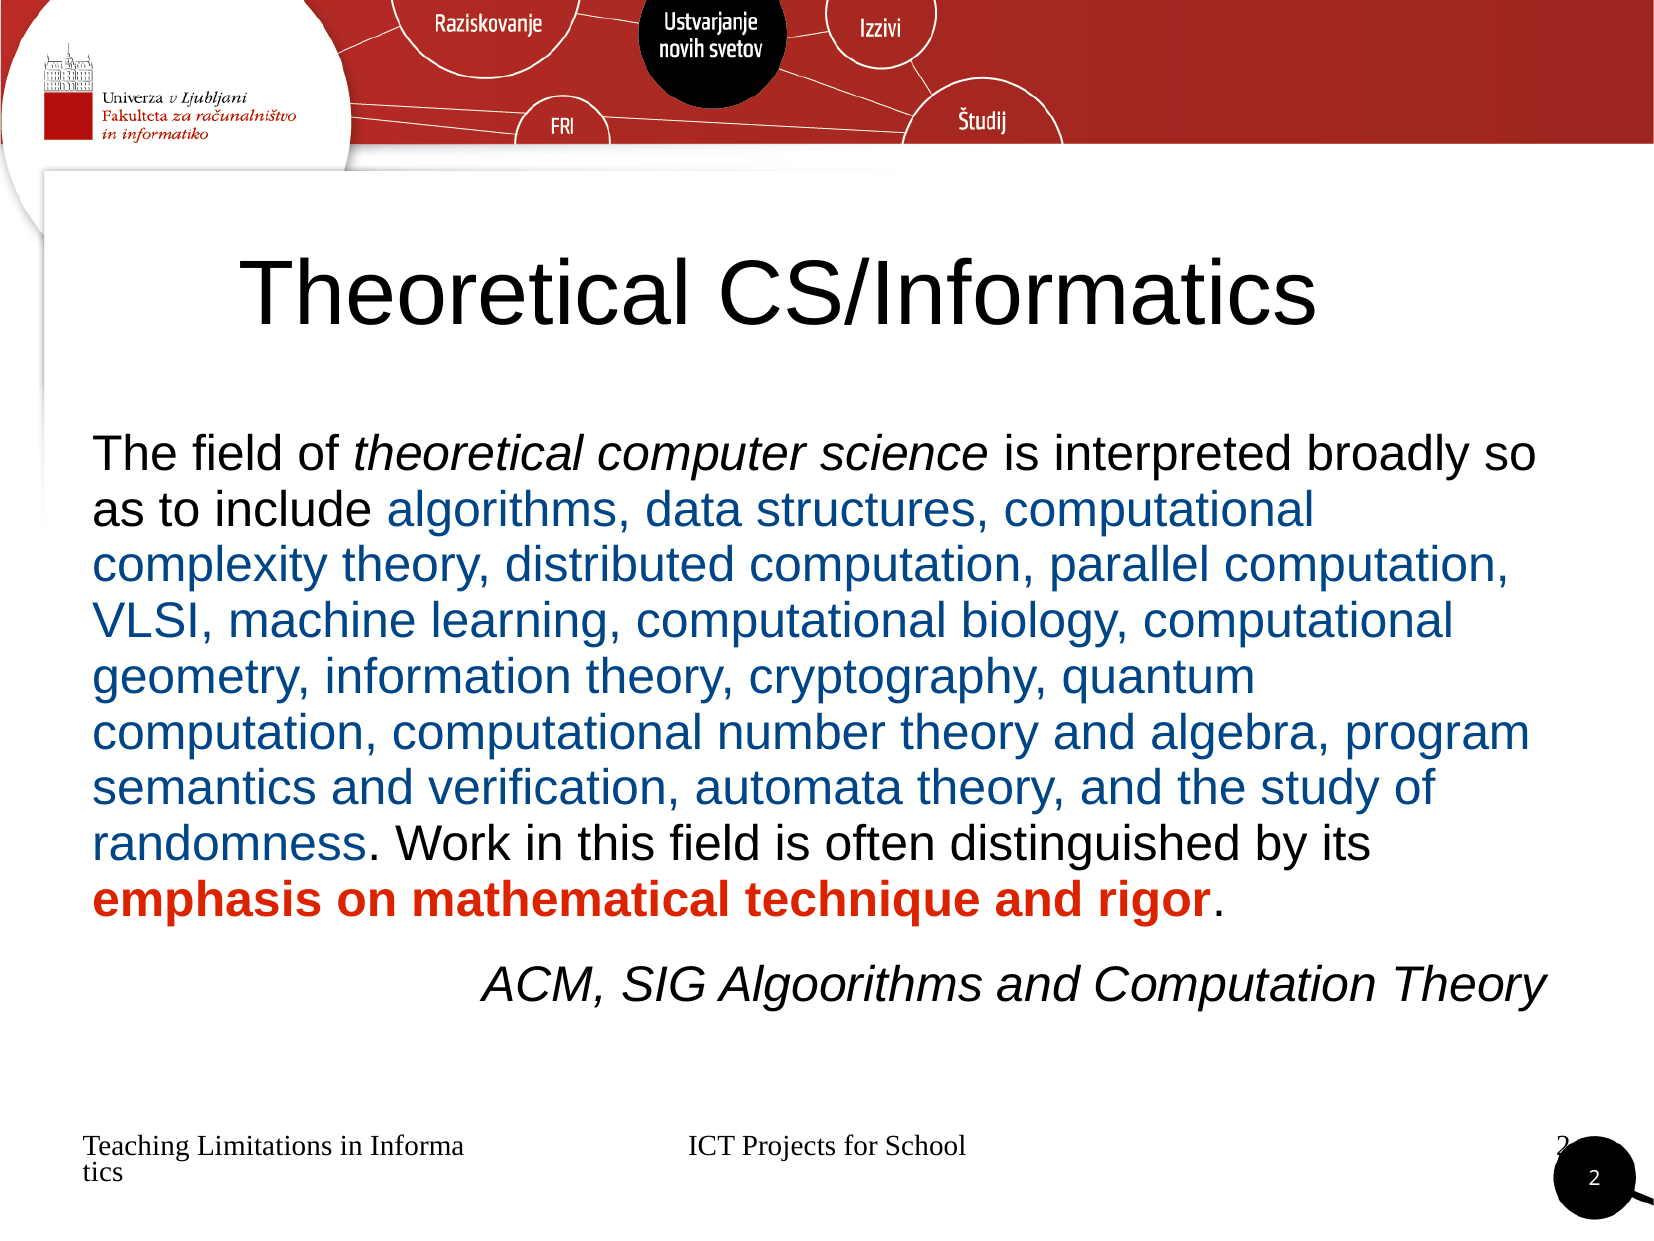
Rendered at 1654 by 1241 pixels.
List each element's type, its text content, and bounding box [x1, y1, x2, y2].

text_box <številka> [1553, 1145, 1636, 1212]
title Theoretical CS/Informatics [35, 188, 1524, 397]
list The field of theoretical computer science is interpreted broadly so as to include algorithms, data structures, computational complexity theory, distributed computation, parallel computation, VLSI, machine learning, computational biology, computational geometry, information theory, cryptography, quantum computation, computational number theory and algebra, program semantics and verification, automata theory, and the study of randomness. Work in this field is often distinguished by its emphasis on mathematical technique and rigor. ACM, SIG Algoorithms and Computation Theory [92, 425, 1548, 1063]
picture [0, 0, 1654, 1241]
